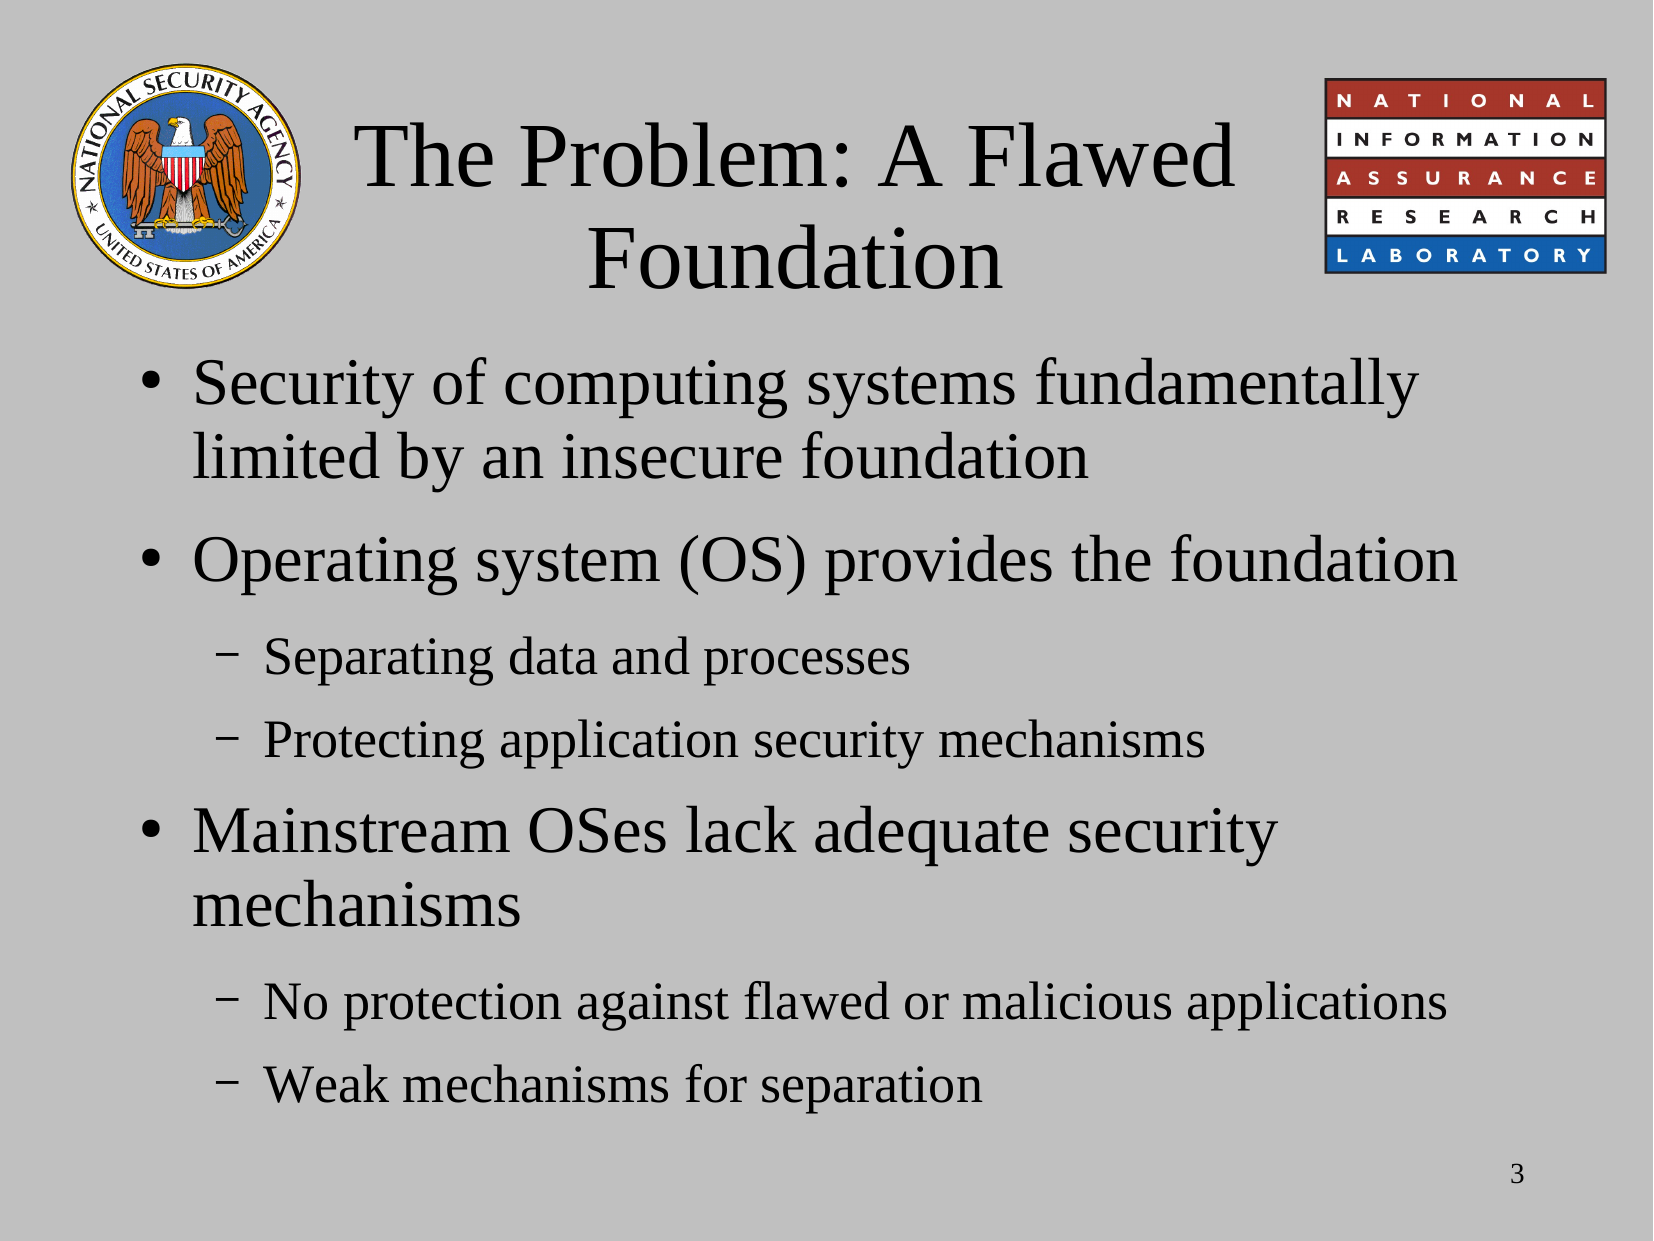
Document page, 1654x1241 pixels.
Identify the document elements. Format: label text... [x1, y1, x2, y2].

title The Problem: A Flawed Foundation [312, 104, 1279, 309]
list Security of computing systems fundamentally limited by an insecure foundation Operating system (OS) provides the foundation Separating data and processes Protecting application security mechanisms Mainstream OSes lack adequate security mechanisms No protection against flawed or malicious applications Weak mechanisms for separation [121, 344, 1534, 1115]
picture [69, 61, 303, 291]
picture [1324, 78, 1607, 274]
